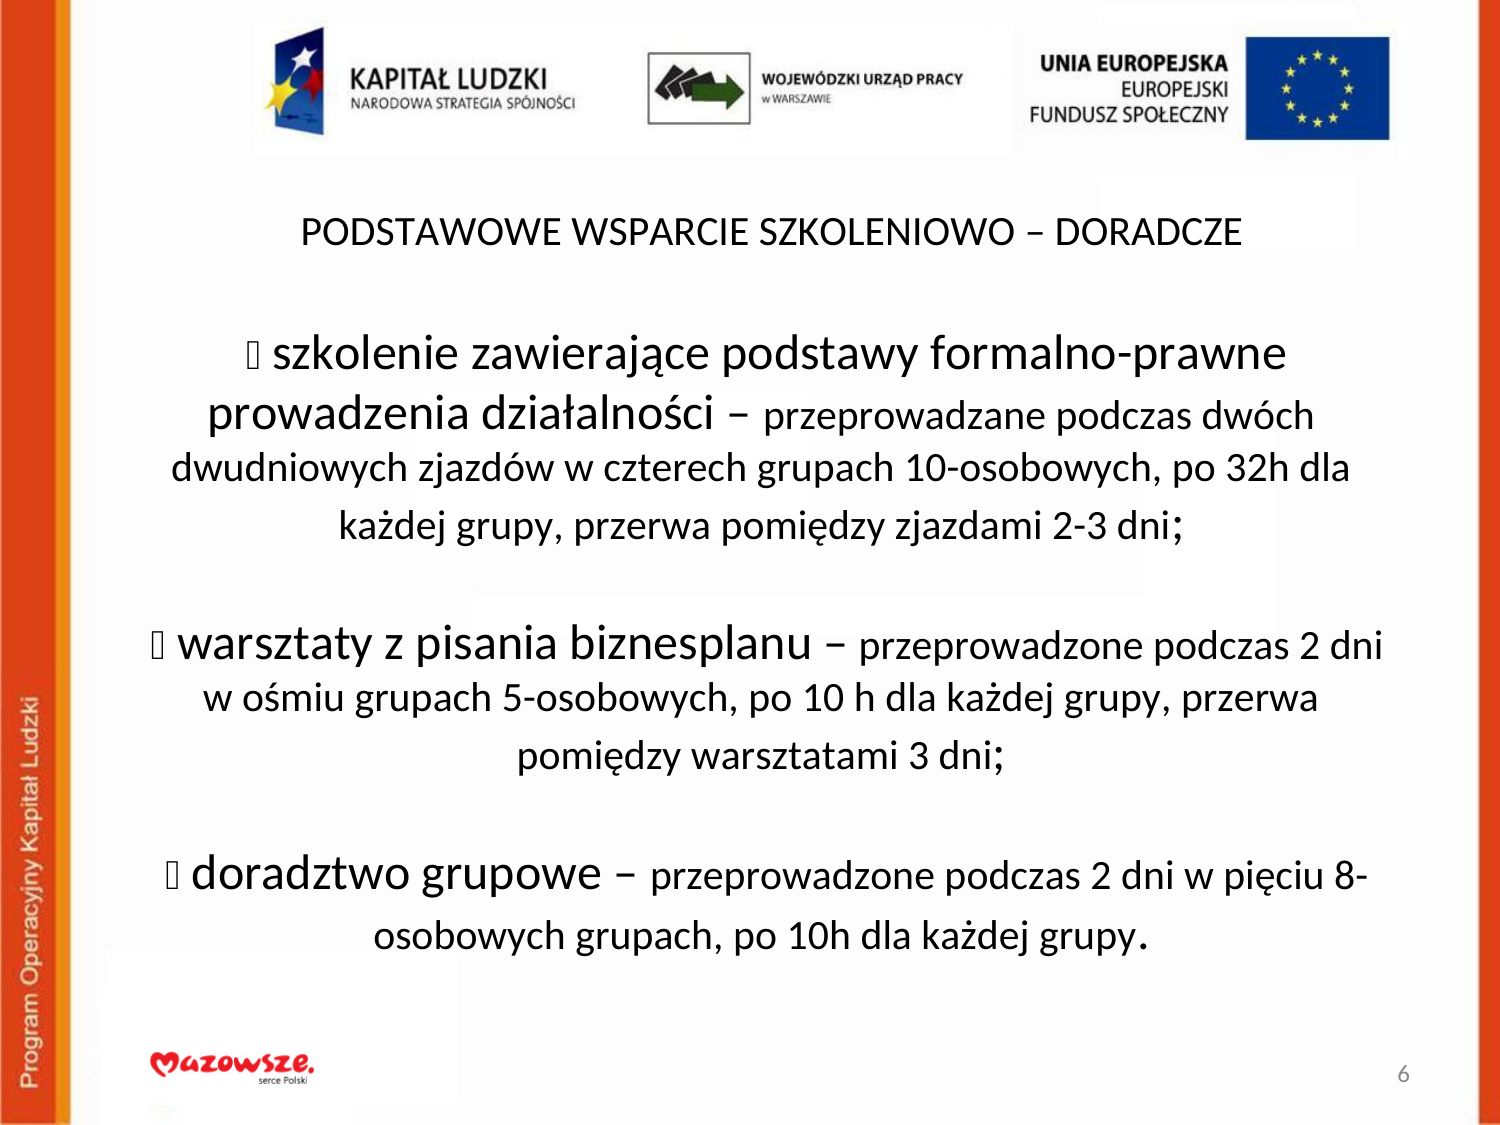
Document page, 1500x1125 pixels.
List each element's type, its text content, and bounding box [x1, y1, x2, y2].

text_box <numer> [1074, 1042, 1426, 1103]
picture [0, 0, 1500, 1125]
title  szkolenie zawierające podstawy formalno-prawne prowadzenia działalności – przeprowadzane podczas dwóch dwudniowych zjazdów w czterech grupach 10-osobowych, po 32h dla każdej grupy, przerwa pomiędzy zjazdami 2-3 dni;  warsztaty z pisania biznesplanu – przeprowadzone podczas 2 dni w ośmiu grupach 5-osobowych, po 10 h dla każdej grupy, przerwa pomiędzy warsztatami 3 dni;  doradztwo grupowe – przeprowadzone podczas 2 dni w pięciu 8-osobowych grupach, po 10h dla każdej grupy. [112, 267, 1411, 1012]
text_box PODSTAWOWE WSPARCIE SZKOLENIOWO – DORADCZE [194, 196, 1351, 256]
